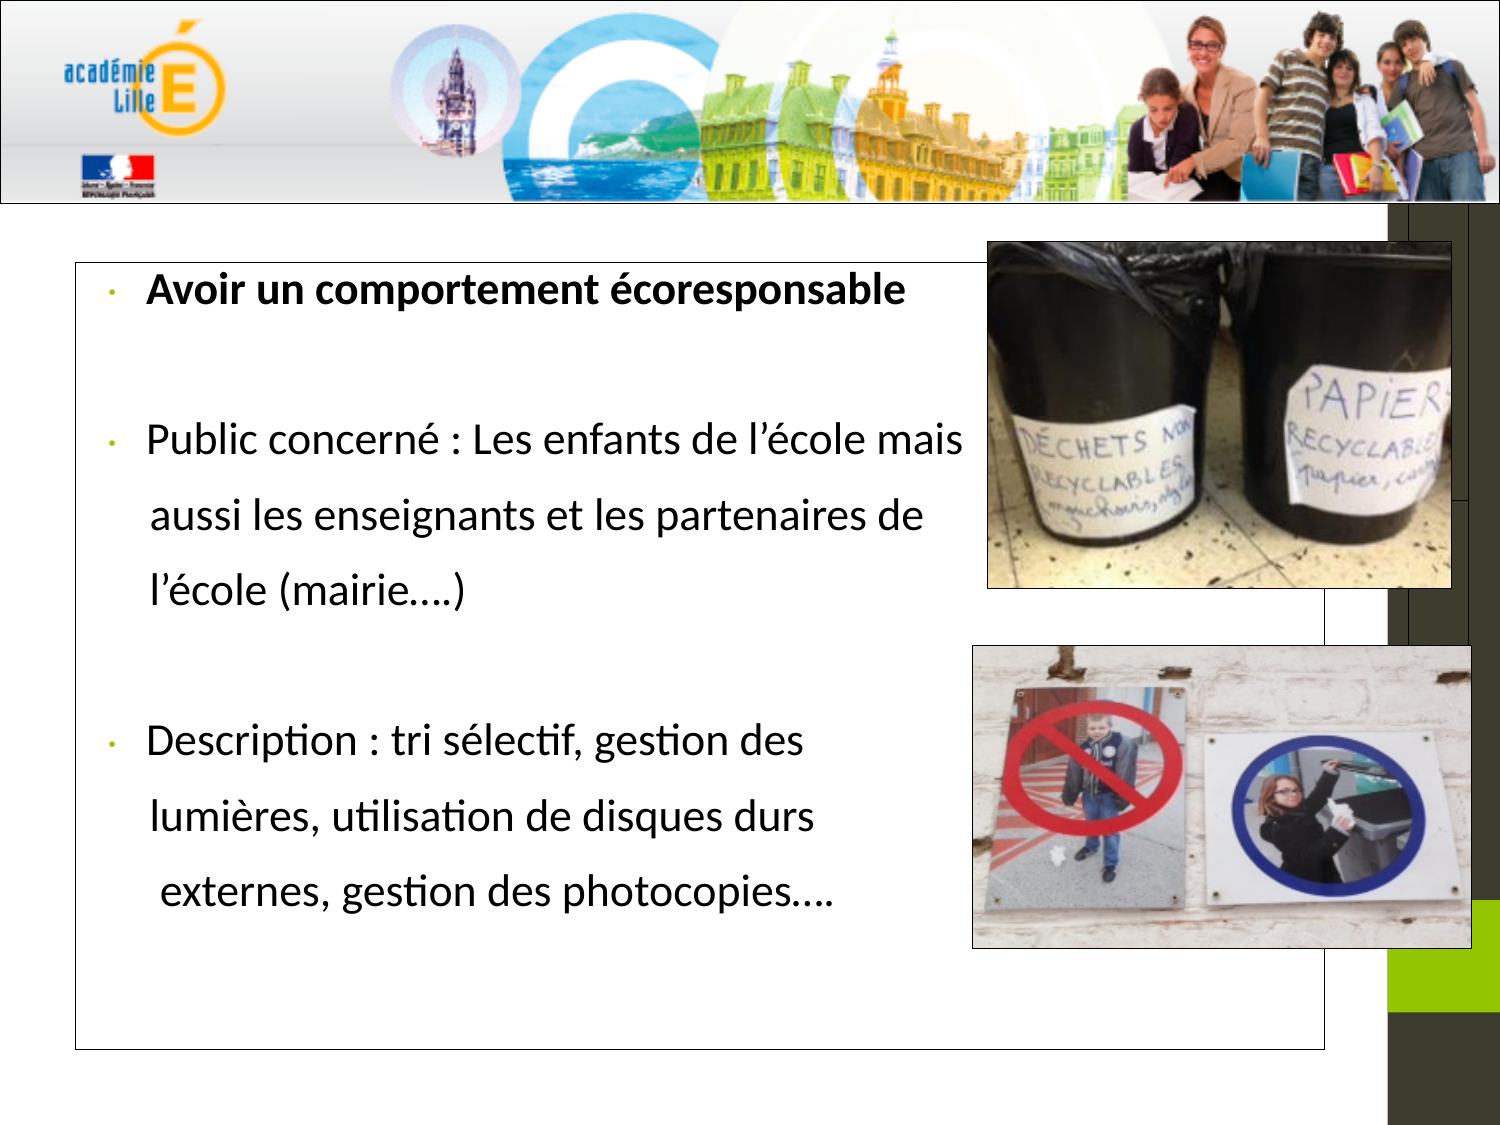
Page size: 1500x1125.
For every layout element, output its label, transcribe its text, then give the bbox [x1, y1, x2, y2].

picture [987, 241, 1452, 589]
list Avoir un comportement écoresponsable Public concerné : Les enfants de l’école mais aussi les enseignants et les partenaires de l’école (mairie….) Description : tri sélectif, gestion des lumières, utilisation de disques durs externes, gestion des photocopies…. [75, 262, 1325, 1050]
picture [0, 0, 1500, 204]
picture [972, 645, 1472, 949]
